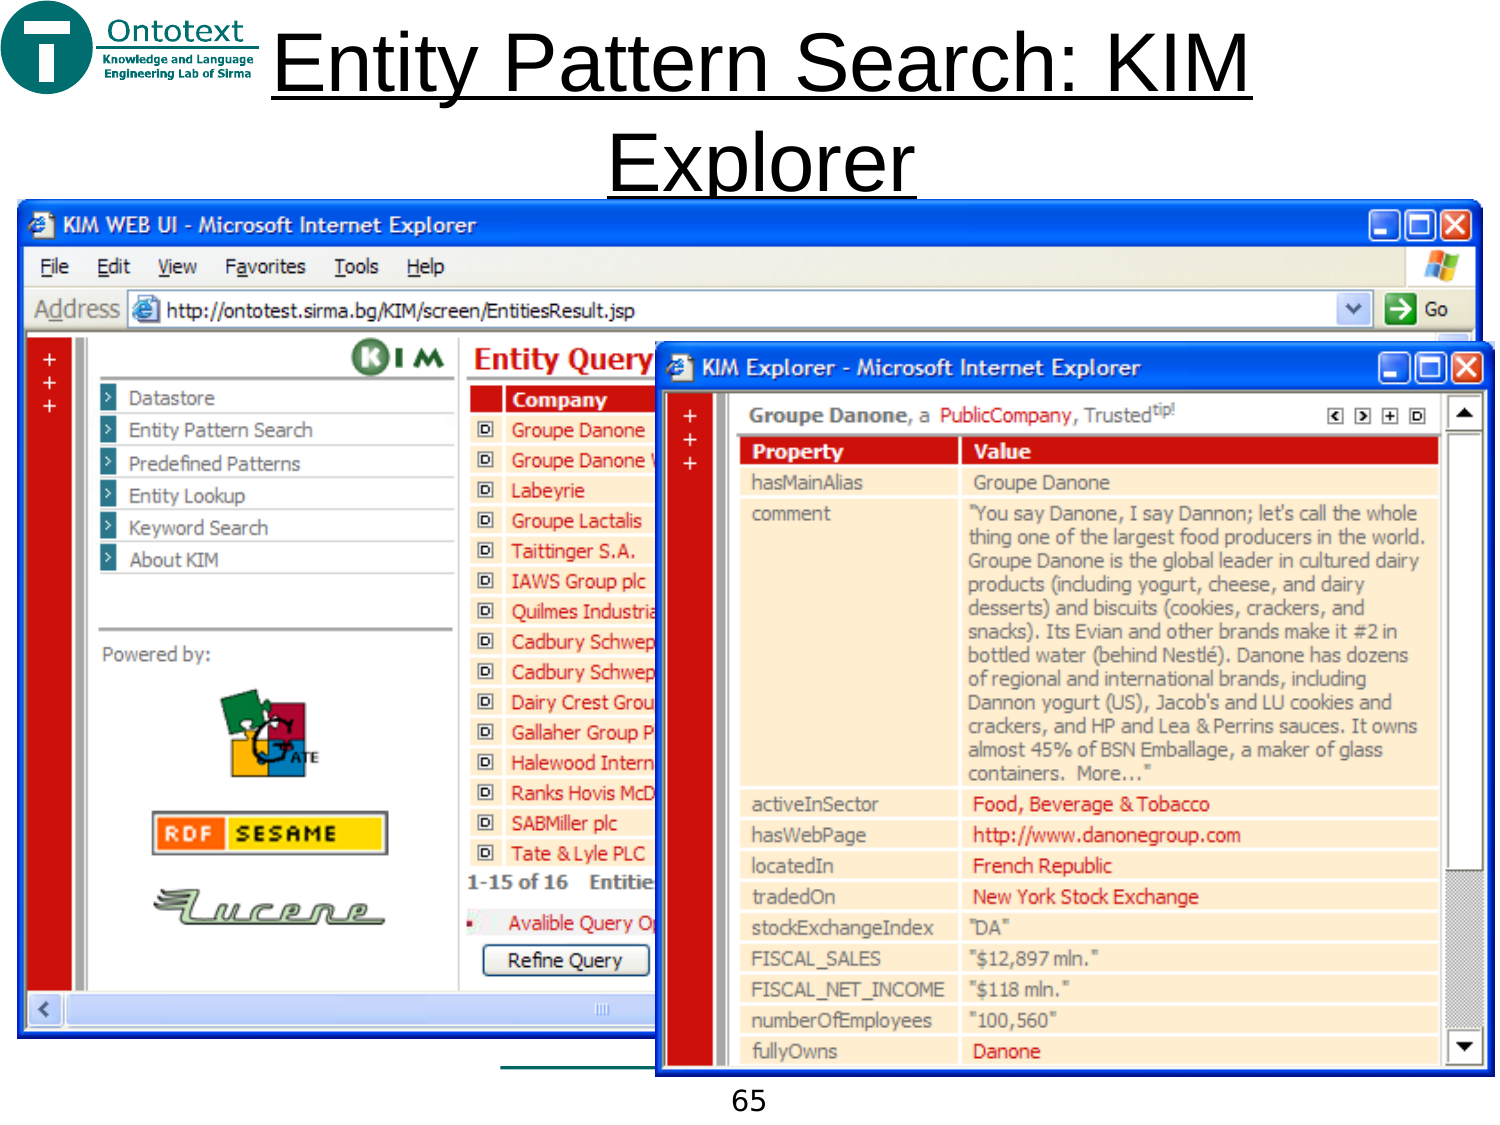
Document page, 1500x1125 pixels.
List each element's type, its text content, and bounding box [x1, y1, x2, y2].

picture [17, 199, 1495, 1077]
title Entity Pattern Search: KIM Explorer [147, 0, 1376, 199]
